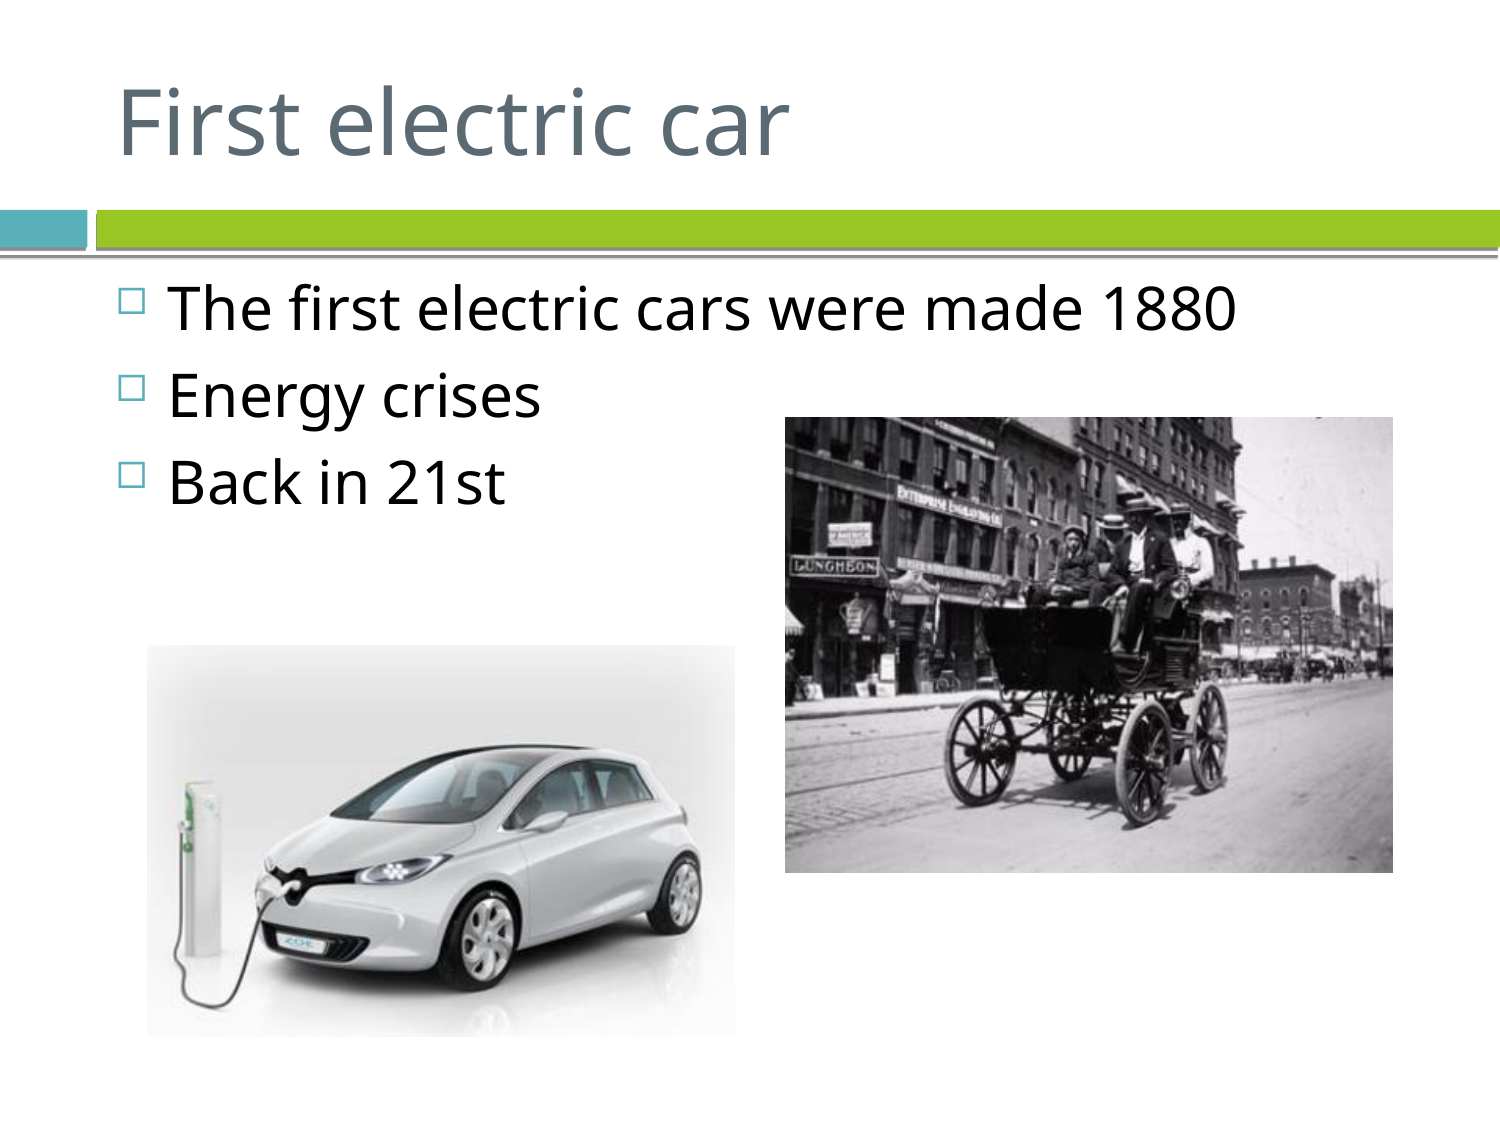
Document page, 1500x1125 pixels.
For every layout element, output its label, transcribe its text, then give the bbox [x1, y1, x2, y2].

title First electric car [100, 37, 1438, 200]
picture [147, 645, 735, 1037]
list The first electric cars were made 1880 Energy crises Back in 21st [100, 262, 1438, 1000]
picture [785, 417, 1393, 873]
